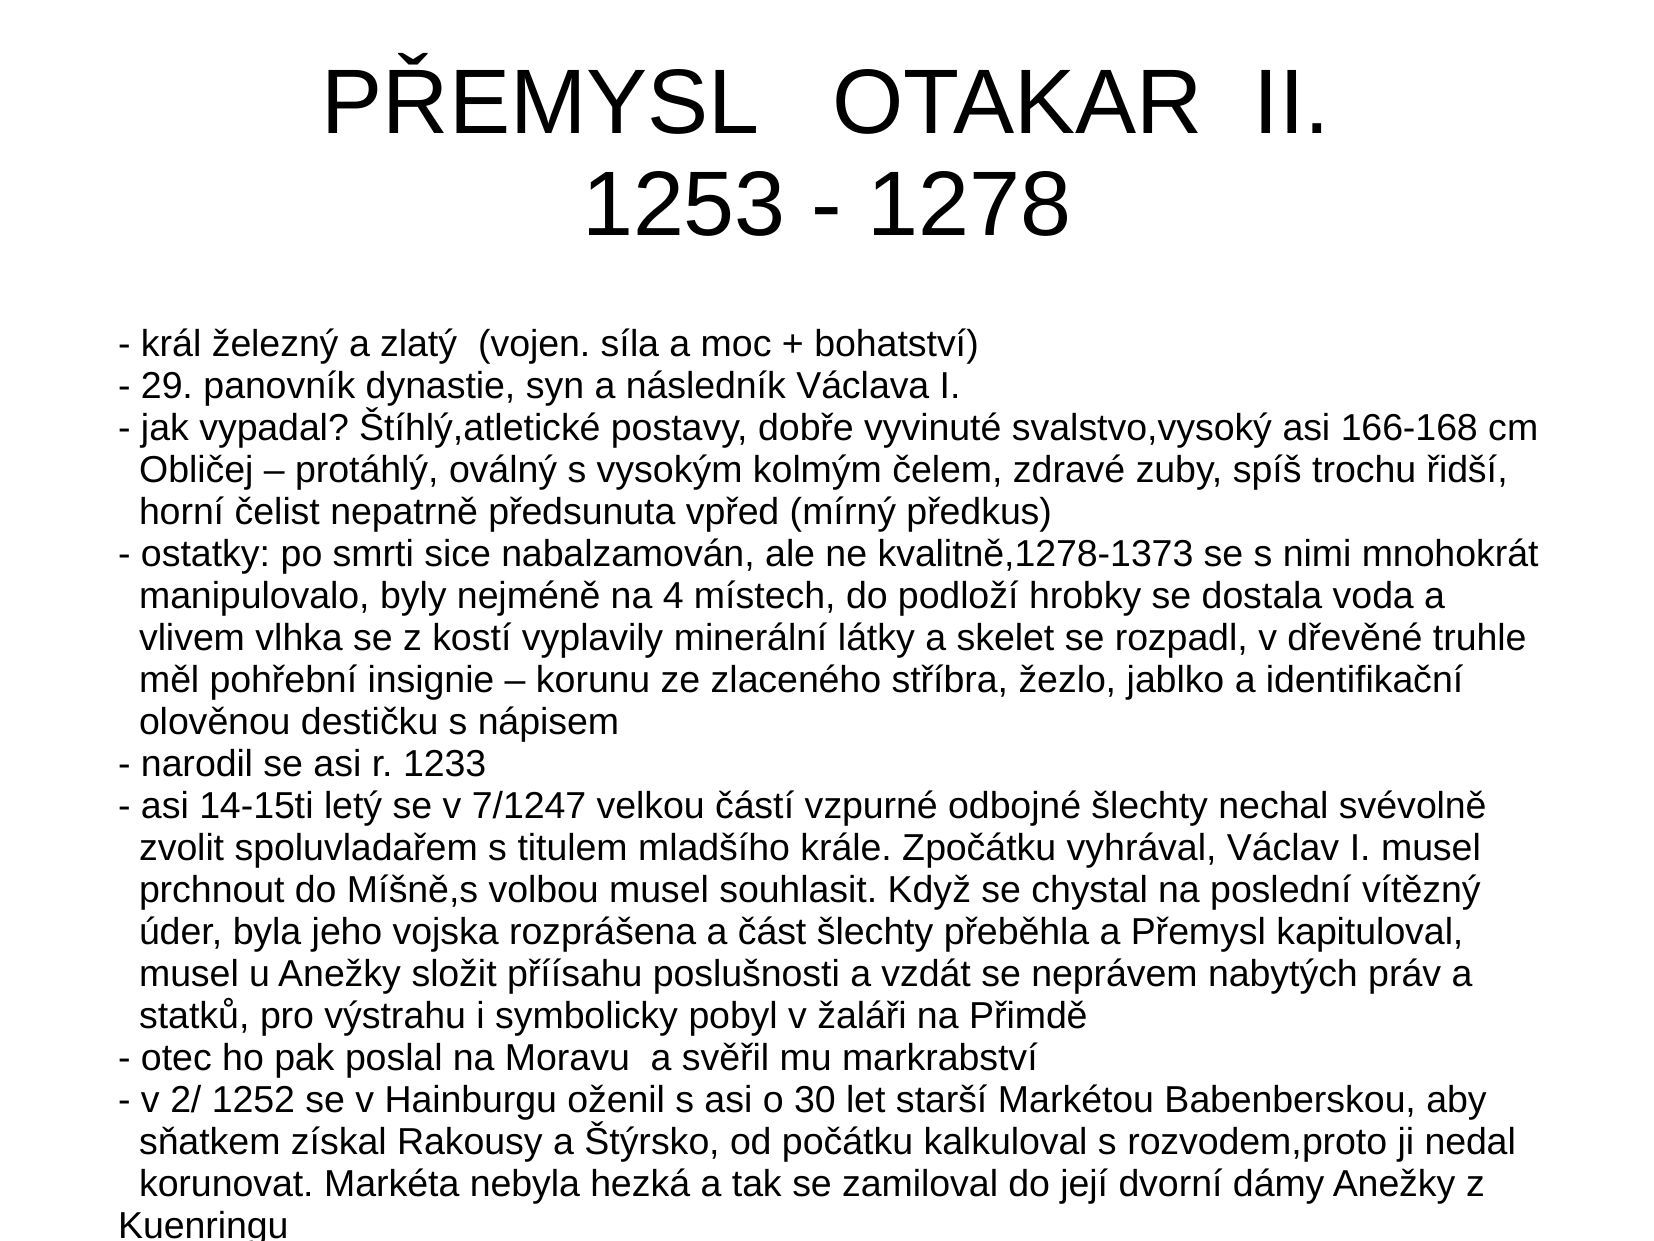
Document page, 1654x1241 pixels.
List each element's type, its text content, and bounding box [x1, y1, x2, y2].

text_box - král železný a zlatý (vojen. síla a moc + bohatství) - 29. panovník dynastie, syn a následník Václava I. - jak vypadal? Štíhlý,atletické postavy, dobře vyvinuté svalstvo,vysoký asi 166-168 cm Obličej – protáhlý, oválný s vysokým kolmým čelem, zdravé zuby, spíš trochu řidší, horní čelist nepatrně předsunuta vpřed (mírný předkus) - ostatky: po smrti sice nabalzamován, ale ne kvalitně,1278-1373 se s nimi mnohokrát manipulovalo, byly nejméně na 4 místech, do podloží hrobky se dostala voda a vlivem vlhka se z kostí vyplavily minerální látky a skelet se rozpadl, v dřevěné truhle měl pohřební insignie – korunu ze zlaceného stříbra, žezlo, jablko a identifikační olověnou destičku s nápisem - narodil se asi r. 1233 - asi 14-15ti letý se v 7/1247 velkou částí vzpurné odbojné šlechty nechal svévolně zvolit spoluvladařem s titulem mladšího krále. Zpočátku vyhrával, Václav I. musel prchnout do Míšně,s volbou musel souhlasit. Když se chystal na poslední vítězný úder, byla jeho vojska rozprášena a část šlechty přeběhla a Přemysl kapituloval, musel u Anežky složit příísahu poslušnosti a vzdát se neprávem nabytých práv a statků, pro výstrahu i symbolicky pobyl v žaláři na Přimdě - otec ho pak poslal na Moravu a svěřil mu markrabství - v 2/ 1252 se v Hainburgu oženil s asi o 30 let starší Markétou Babenberskou, aby sňatkem získal Rakousy a Štýrsko, od počátku kalkuloval s rozvodem,proto ji nedal korunovat. Markéta nebyla hezká a tak se zamiloval do její dvorní dámy Anežky z Kuenringu [103, 315, 1556, 1241]
title PŘEMYSL OTAKAR II. 1253 - 1278 [82, 49, 1571, 257]
